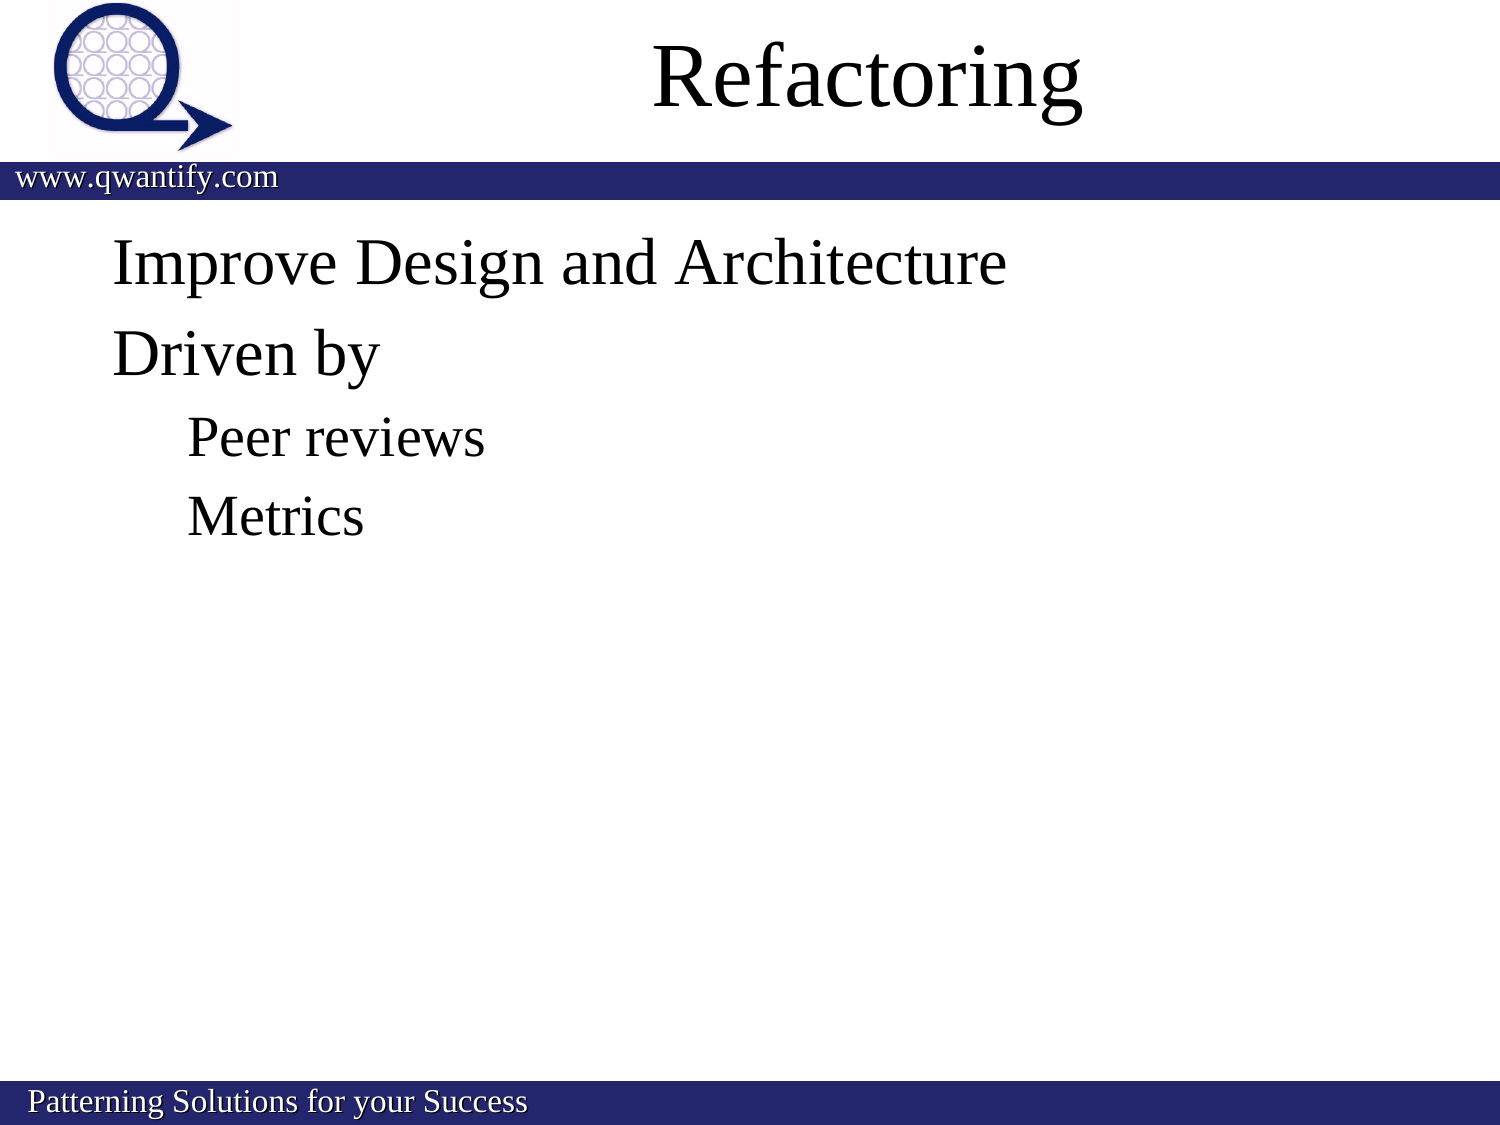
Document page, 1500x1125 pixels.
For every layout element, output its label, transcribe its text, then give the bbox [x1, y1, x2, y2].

picture [0, 1081, 1500, 1125]
picture [0, 162, 1500, 200]
picture [50, 0, 238, 157]
list Improve Design and Architecture Driven by Peer reviews Metrics [112, 224, 1388, 1076]
title Refactoring [287, 0, 1450, 193]
